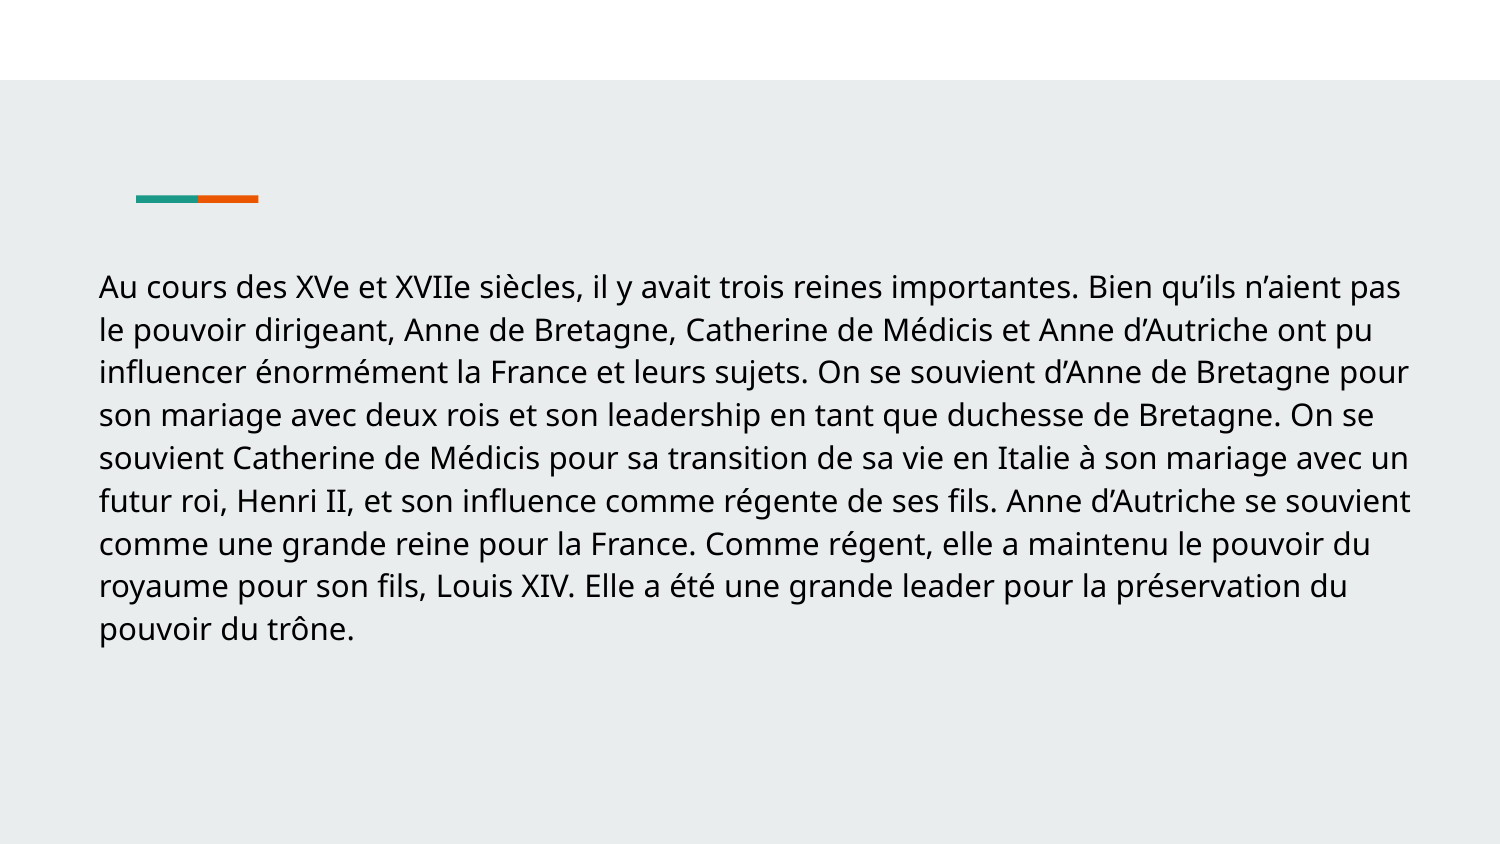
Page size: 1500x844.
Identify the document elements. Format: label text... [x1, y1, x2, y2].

subtitle Au cours des XVe et XVIIe siècles, il y avait trois reines importantes. Bien qu’ils n’aient pas le pouvoir dirigeant, Anne de Bretagne, Catherine de Médicis et Anne d’Autriche ont pu influencer énormément la France et leurs sujets. On se souvient d’Anne de Bretagne pour son mariage avec deux rois et son leadership en tant que duchesse de Bretagne. On se souvient Catherine de Médicis pour sa transition de sa vie en Italie à son mariage avec un futur roi, Henri II, et son influence comme régente de ses fils. Anne d’Autriche se souvient comme une grande reine pour la France. Comme régent, elle a maintenu le pouvoir du royaume pour son fils, Louis XIV. Elle a été une grande leader pour la préservation du pouvoir du trône. [83, 250, 1430, 764]
